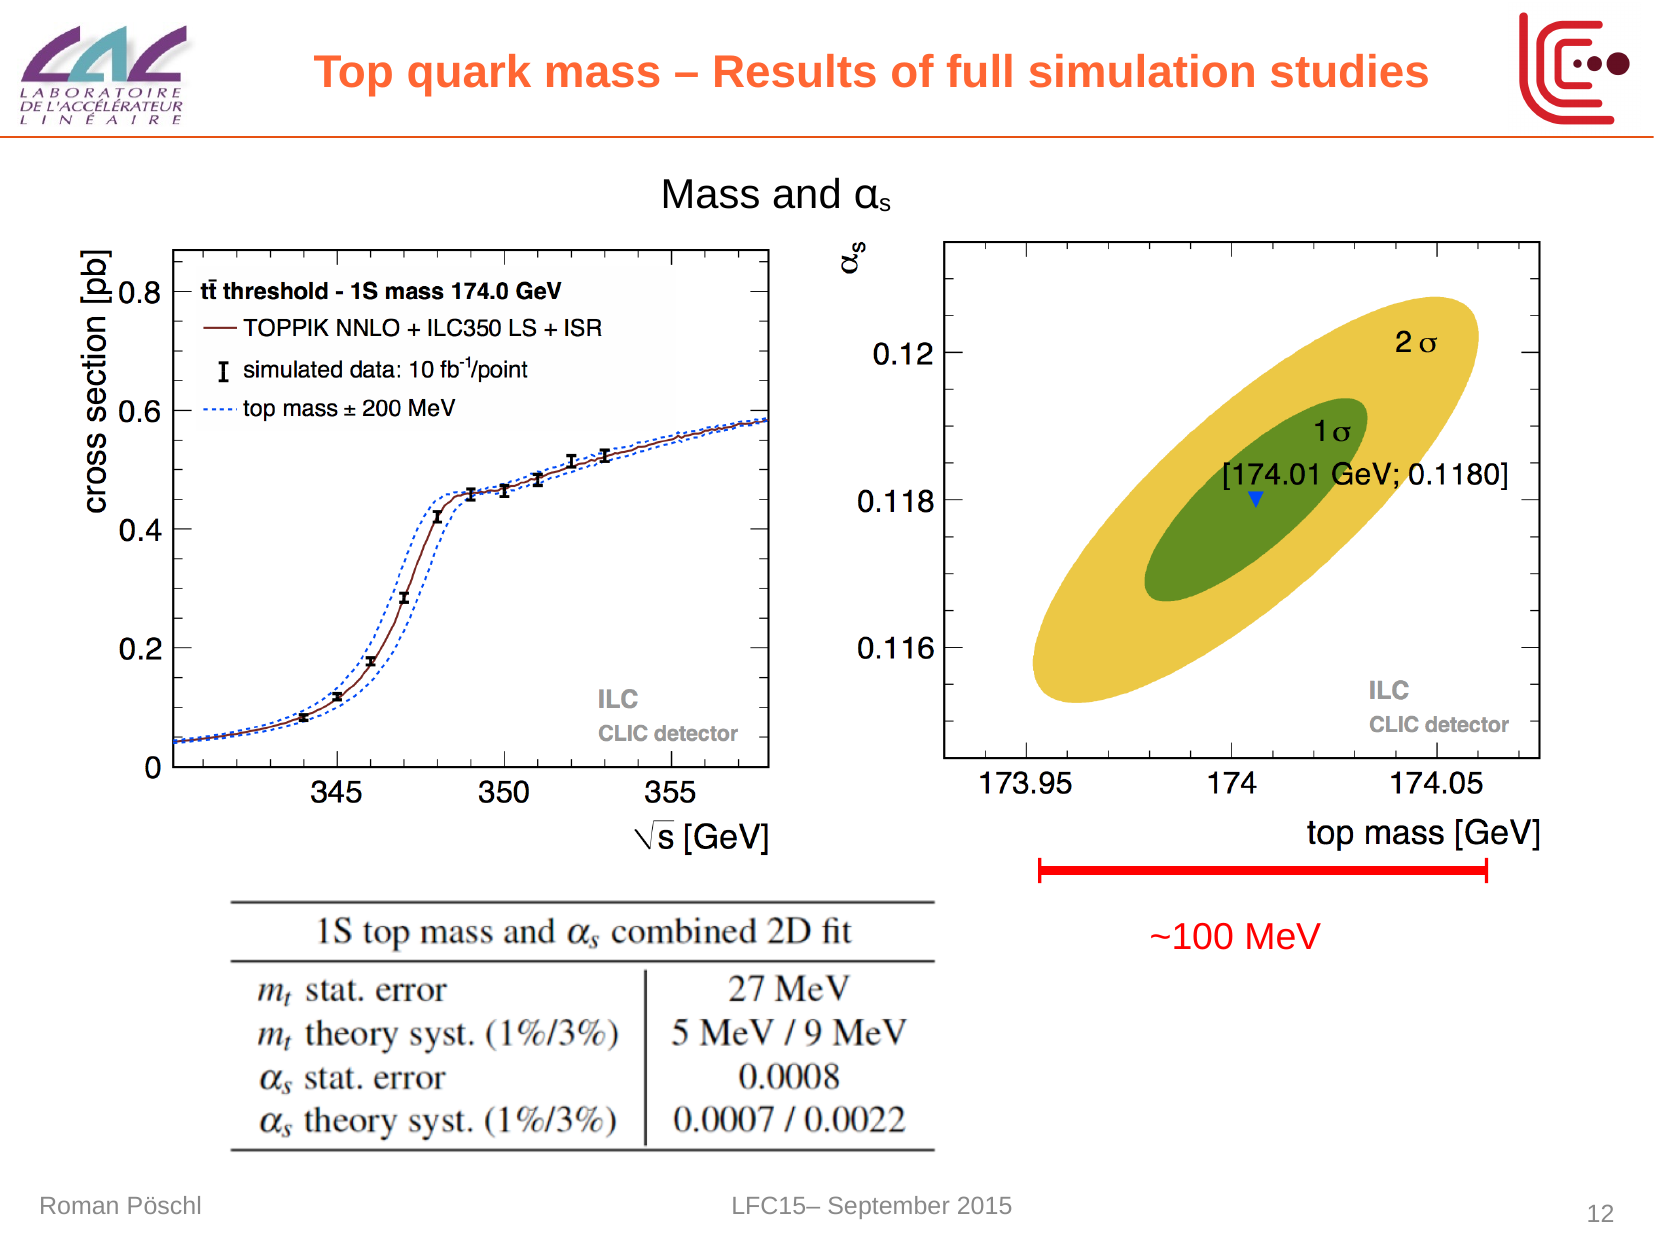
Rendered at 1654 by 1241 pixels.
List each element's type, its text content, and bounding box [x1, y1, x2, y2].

picture [57, 209, 1601, 871]
picture [1508, 2, 1641, 135]
picture [223, 895, 939, 1172]
picture [17, 22, 199, 127]
text_box Mass and αs [645, 155, 1145, 234]
text_box ~100 MeV [1134, 908, 1451, 982]
title Top quark mass – Results of full simulation studies [128, 29, 1617, 113]
